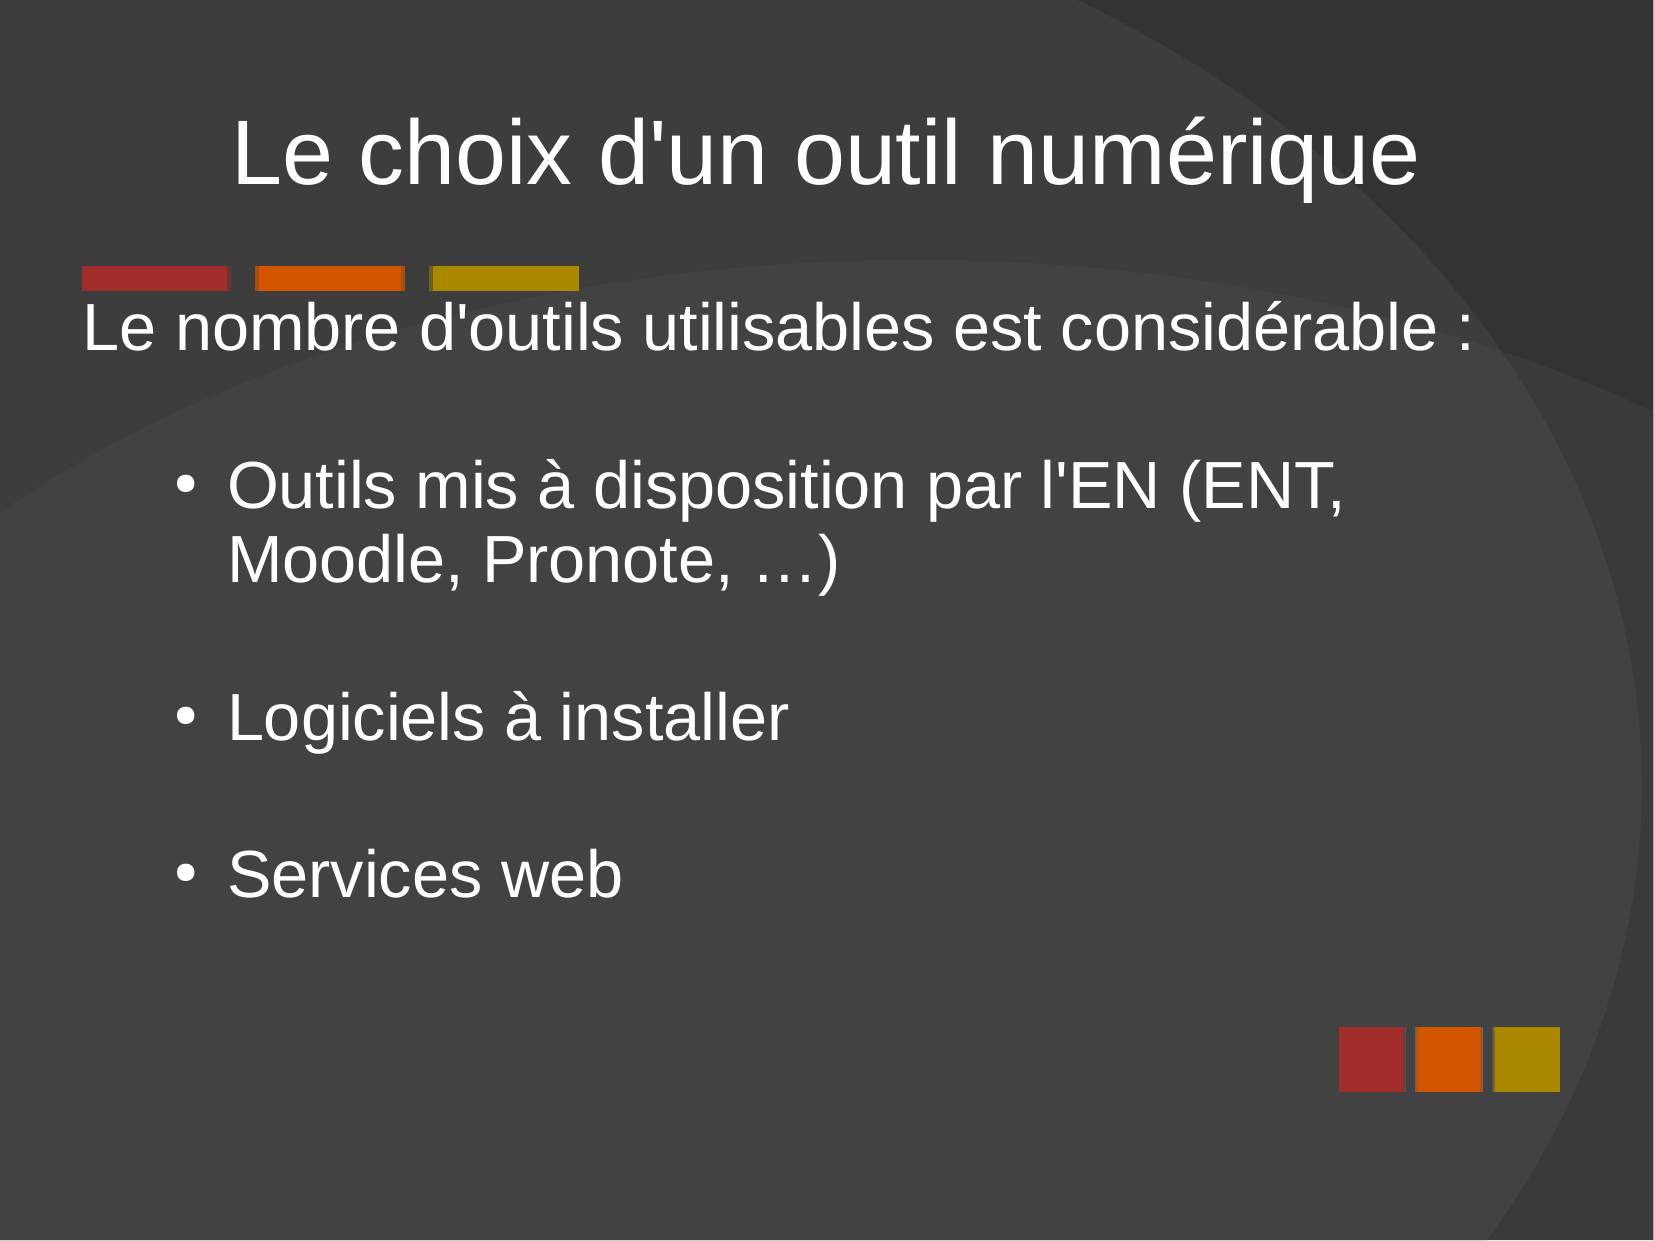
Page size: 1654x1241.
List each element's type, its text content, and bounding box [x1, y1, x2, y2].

title Le choix d'un outil numérique [82, 49, 1571, 257]
list Le nombre d'outils utilisables est considérable : Outils mis à disposition par l'EN (ENT, Moodle, Pronote, …) Logiciels à installer Services web [82, 290, 1571, 1010]
picture [82, 266, 579, 290]
picture [1339, 1027, 1560, 1092]
